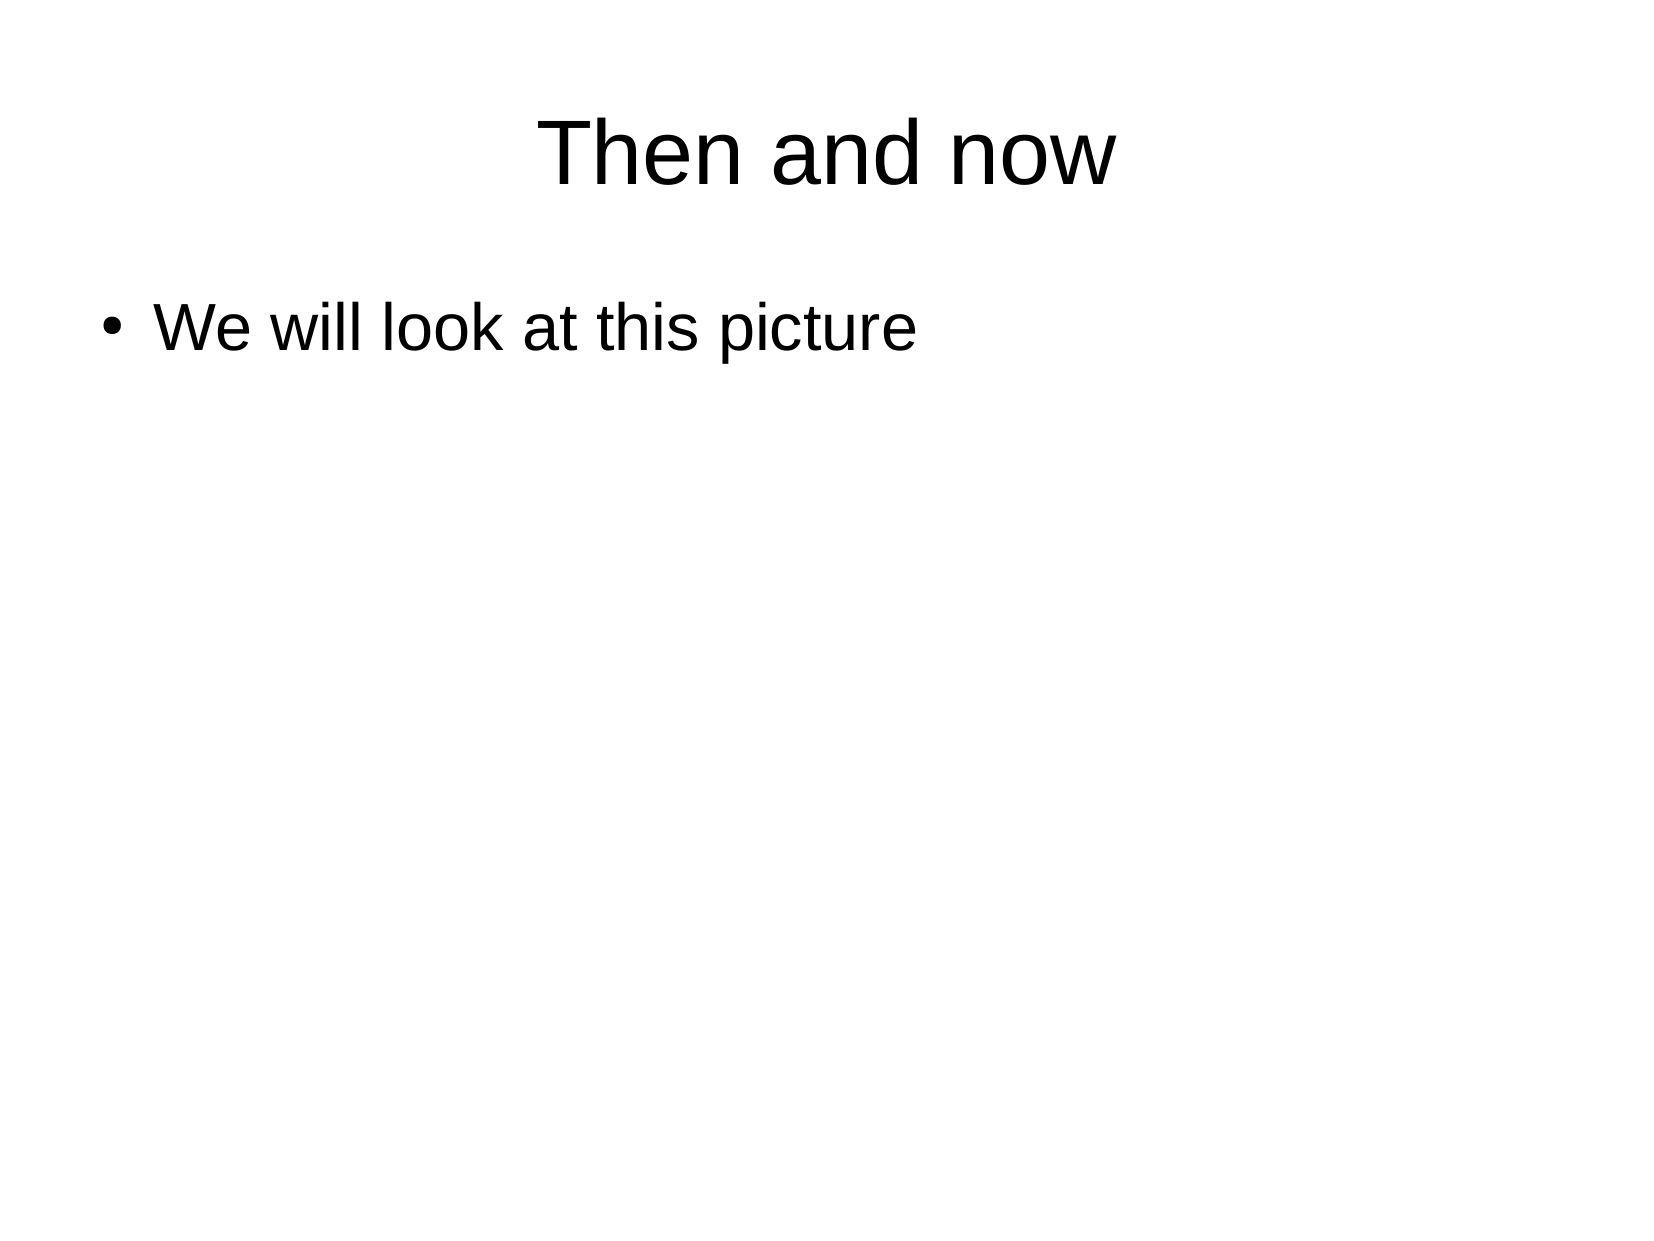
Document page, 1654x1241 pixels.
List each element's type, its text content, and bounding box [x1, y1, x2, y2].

title Then and now [82, 49, 1571, 257]
list We will look at this picture [82, 290, 1538, 1010]
